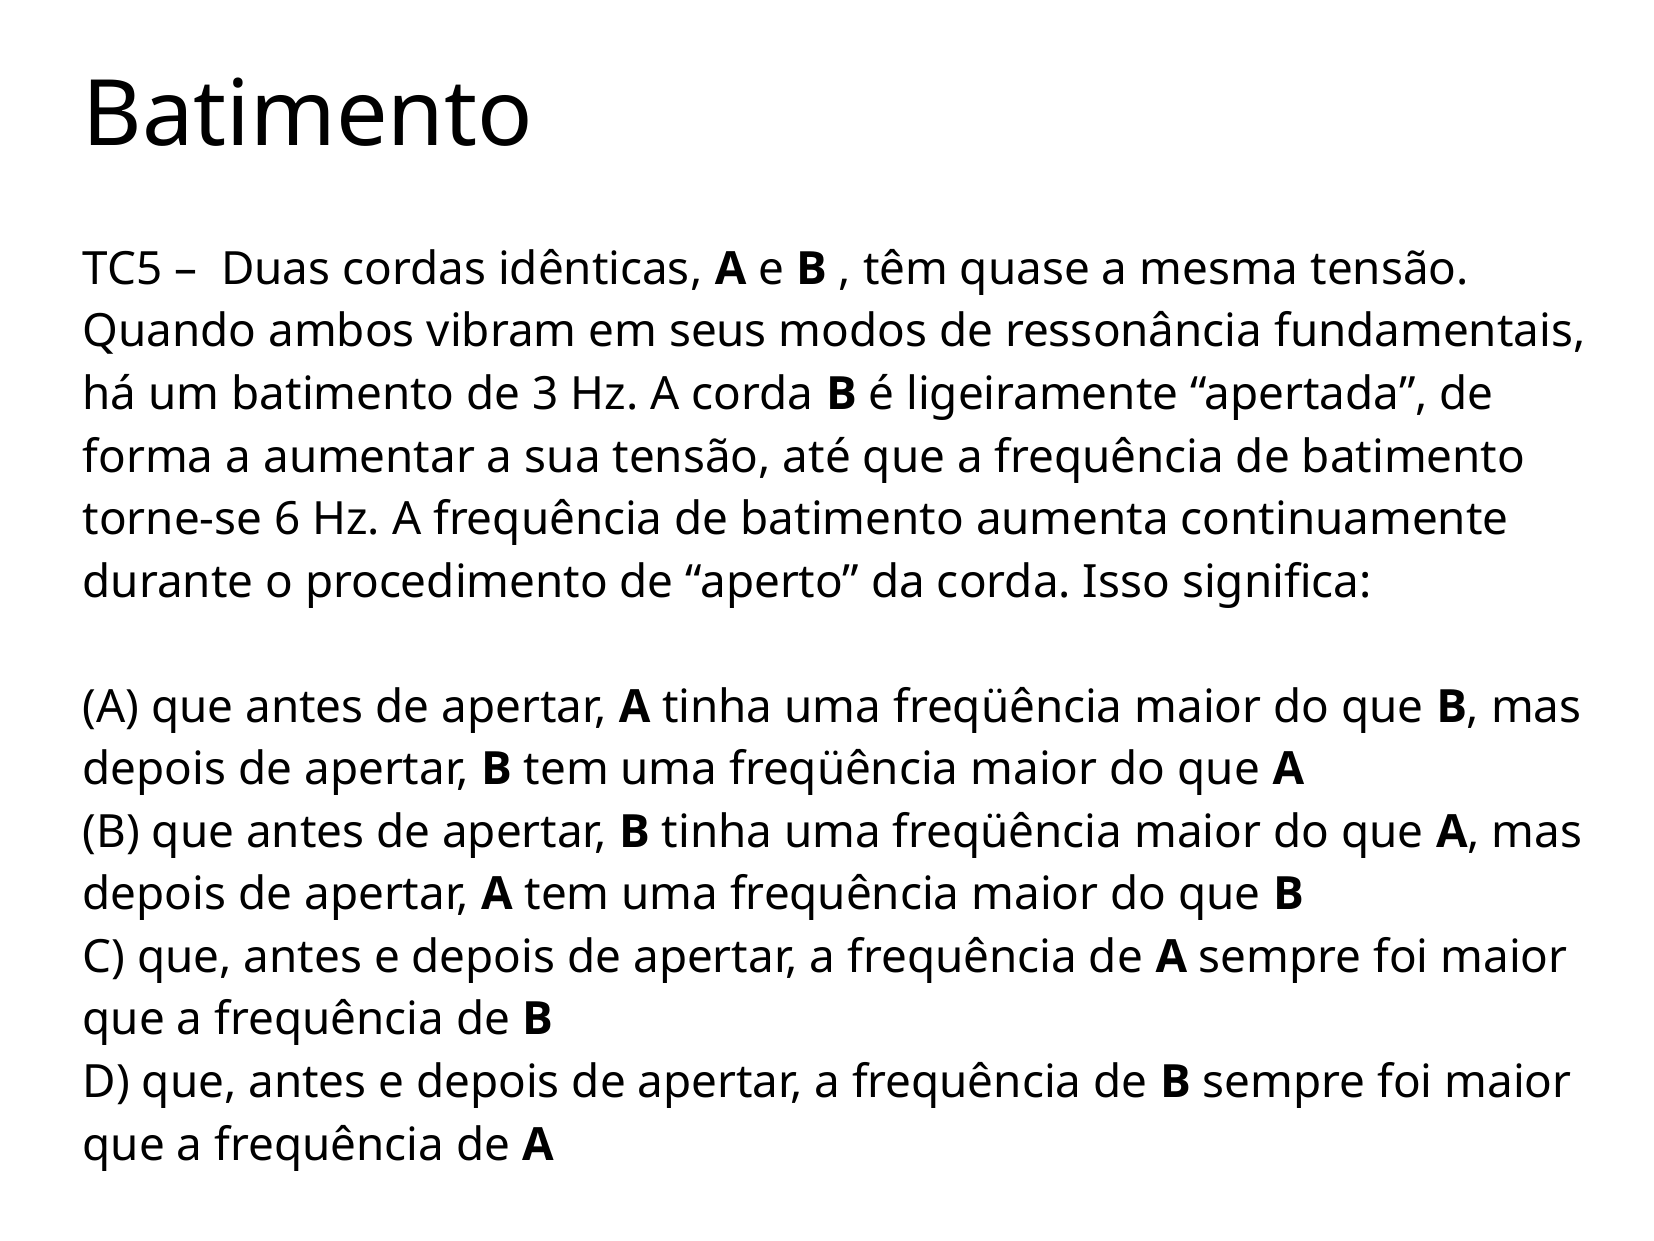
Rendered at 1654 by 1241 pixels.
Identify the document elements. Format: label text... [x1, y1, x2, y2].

title Batimento TC5 – Duas cordas idênticas, A e B , têm quase a mesma tensão. Quando ambos vibram em seus modos de ressonância fundamentais, há um batimento de 3 Hz. A corda B é ligeiramente “apertada”, de forma a aumentar a sua tensão, até que a frequência de batimento torne-se 6 Hz. A frequência de batimento aumenta continuamente durante o procedimento de “aperto” da corda. Isso significa: (A) que antes de apertar, A tinha uma freqüência maior do que B, mas depois de apertar, B tem uma freqüência maior do que A (B) que antes de apertar, B tinha uma freqüência maior do que A, mas depois de apertar, A tem uma frequência maior do que B C) que, antes e depois de apertar, a frequência de A sempre foi maior que a frequência de B D) que, antes e depois de apertar, a frequência de B sempre foi maior que a frequência de A [82, 120, 1607, 1226]
